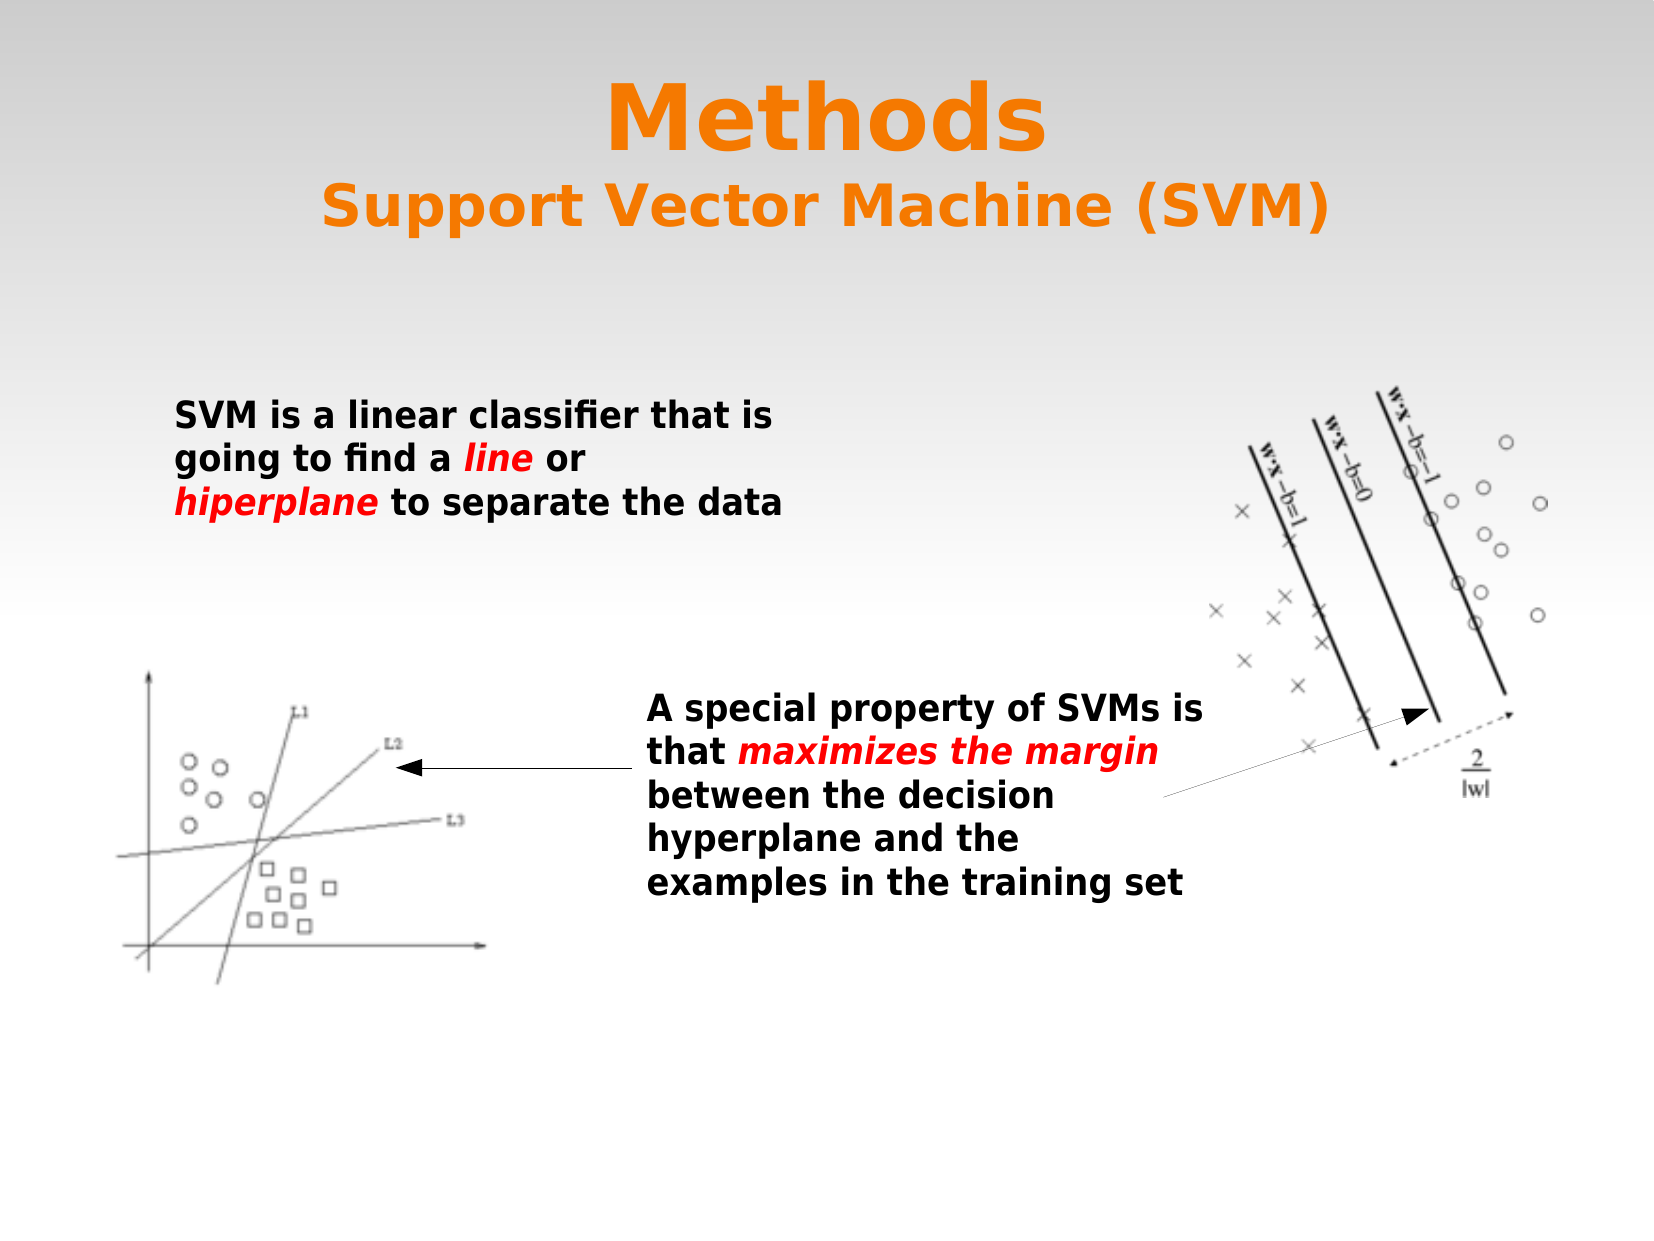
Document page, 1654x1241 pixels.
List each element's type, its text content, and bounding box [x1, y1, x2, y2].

title Methods Support Vector Machine (SVM) [82, 49, 1571, 257]
picture [1209, 384, 1548, 798]
picture [100, 649, 514, 1004]
text_box A special property of SVMs is that maximizes the margin between the decision hyperplane and the examples in the training set [631, 679, 1223, 912]
text_box SVM is a linear classifier that is going to find a line or hiperplane to separate the data [159, 386, 810, 532]
